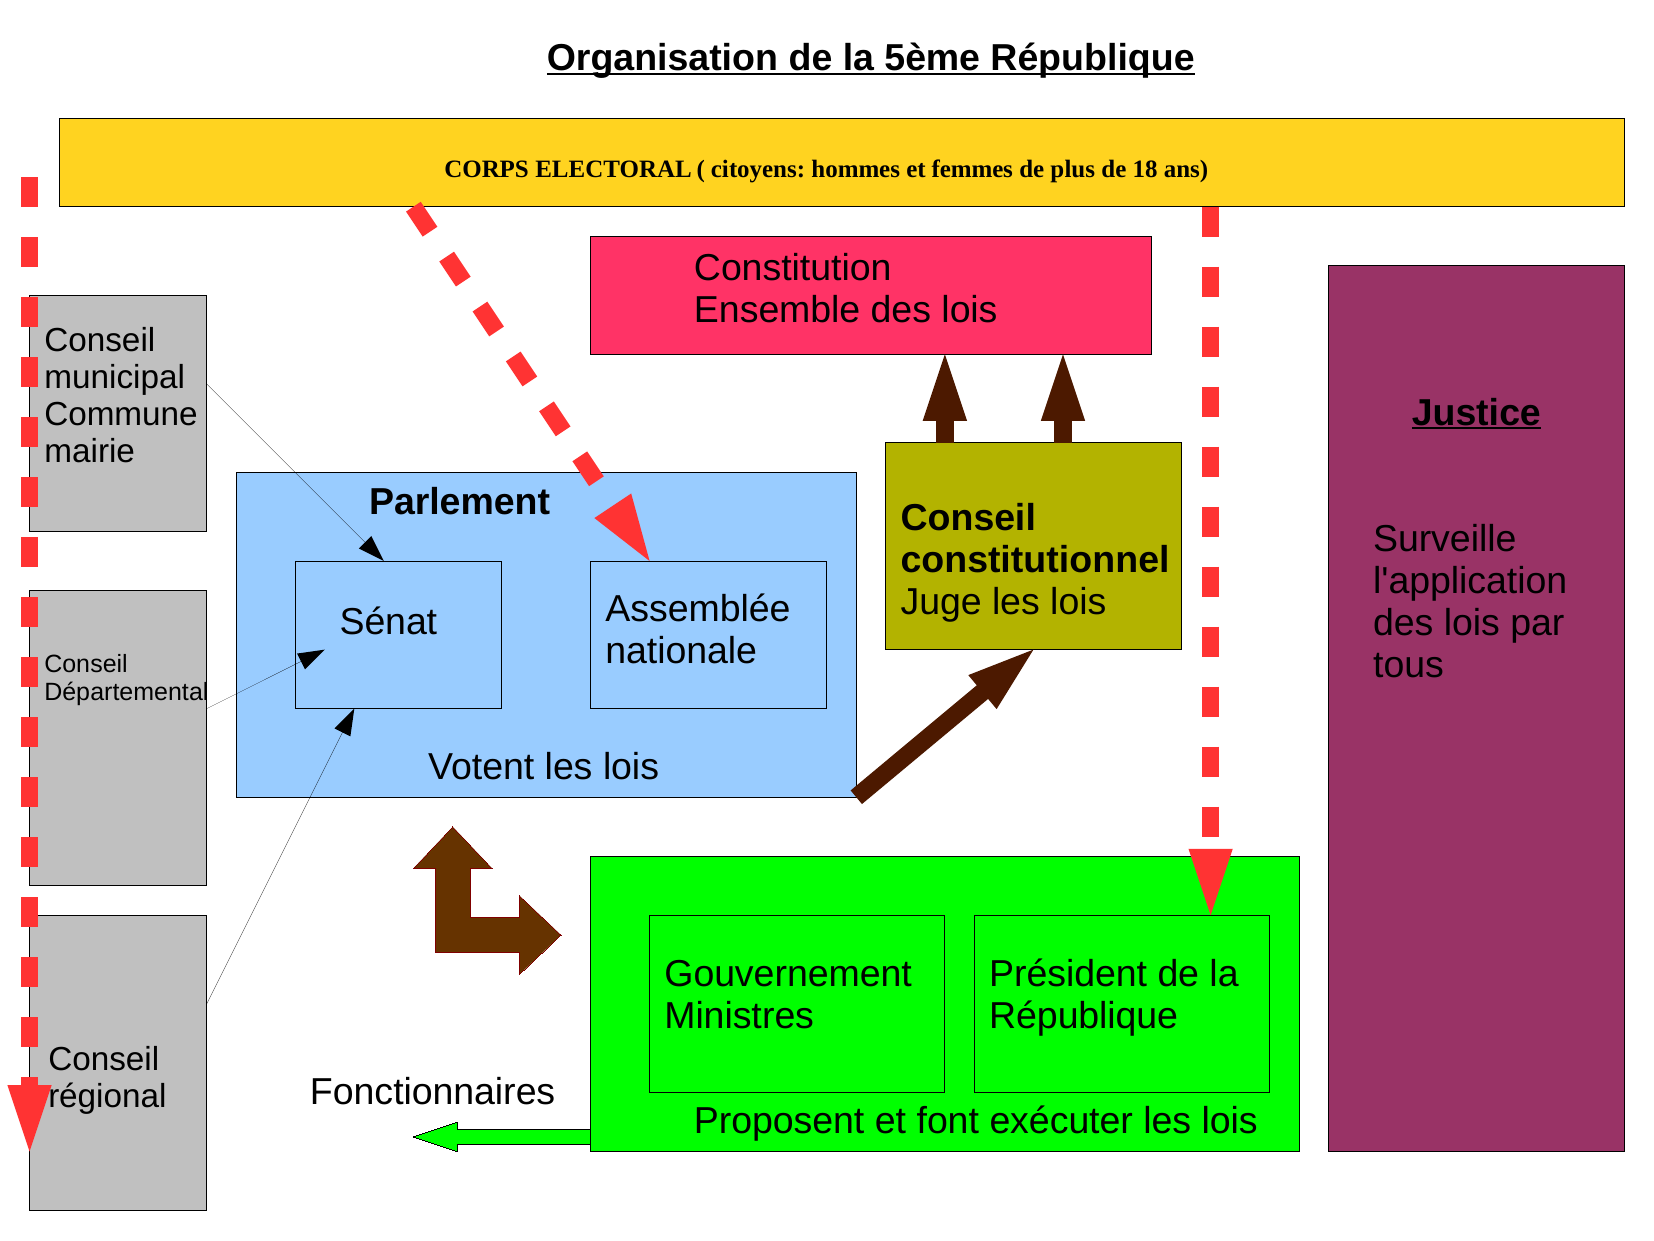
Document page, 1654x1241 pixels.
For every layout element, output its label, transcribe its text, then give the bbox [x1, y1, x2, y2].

text_box [413, 856, 1300, 1152]
text_box Proposent et font exécuter les lois [679, 1092, 1300, 1150]
text_box Justice Surveille l'application des lois par tous [1358, 383, 1595, 1004]
text_box Organisation de la 5ème République [354, 29, 1388, 88]
text_box Conseil municipal Commune mairie [29, 314, 237, 479]
text_box [1328, 265, 1625, 1152]
text_box [29, 590, 207, 642]
text_box Votent les lois [413, 738, 768, 796]
text_box [885, 442, 1182, 489]
text_box Parlement [354, 473, 591, 532]
text_box Constitution Ensemble des lois [679, 238, 1034, 338]
text_box [236, 472, 857, 798]
text_box Sénat [324, 592, 473, 650]
text_box [29, 915, 207, 1211]
text_box [59, 118, 1625, 207]
text_box Conseil constitutionnel Juge les lois [885, 489, 1211, 633]
text_box [413, 826, 562, 975]
text_box Conseil régional [33, 1033, 325, 1161]
text_box CORPS ELECTORAL ( citoyens: hommes et femmes de plus de 18 ans) [118, 147, 1536, 207]
text_box [29, 479, 207, 532]
text_box Assemblée nationale [590, 580, 827, 680]
text_box [590, 236, 1152, 355]
text_box [29, 788, 207, 886]
text_box Fonctionnaires [295, 1062, 591, 1120]
text_box Président de la République [975, 944, 1270, 1044]
text_box [29, 295, 207, 314]
text_box [885, 633, 1182, 650]
text_box Conseil Départemental [29, 642, 296, 788]
text_box Gouvernement Ministres [649, 944, 975, 1044]
